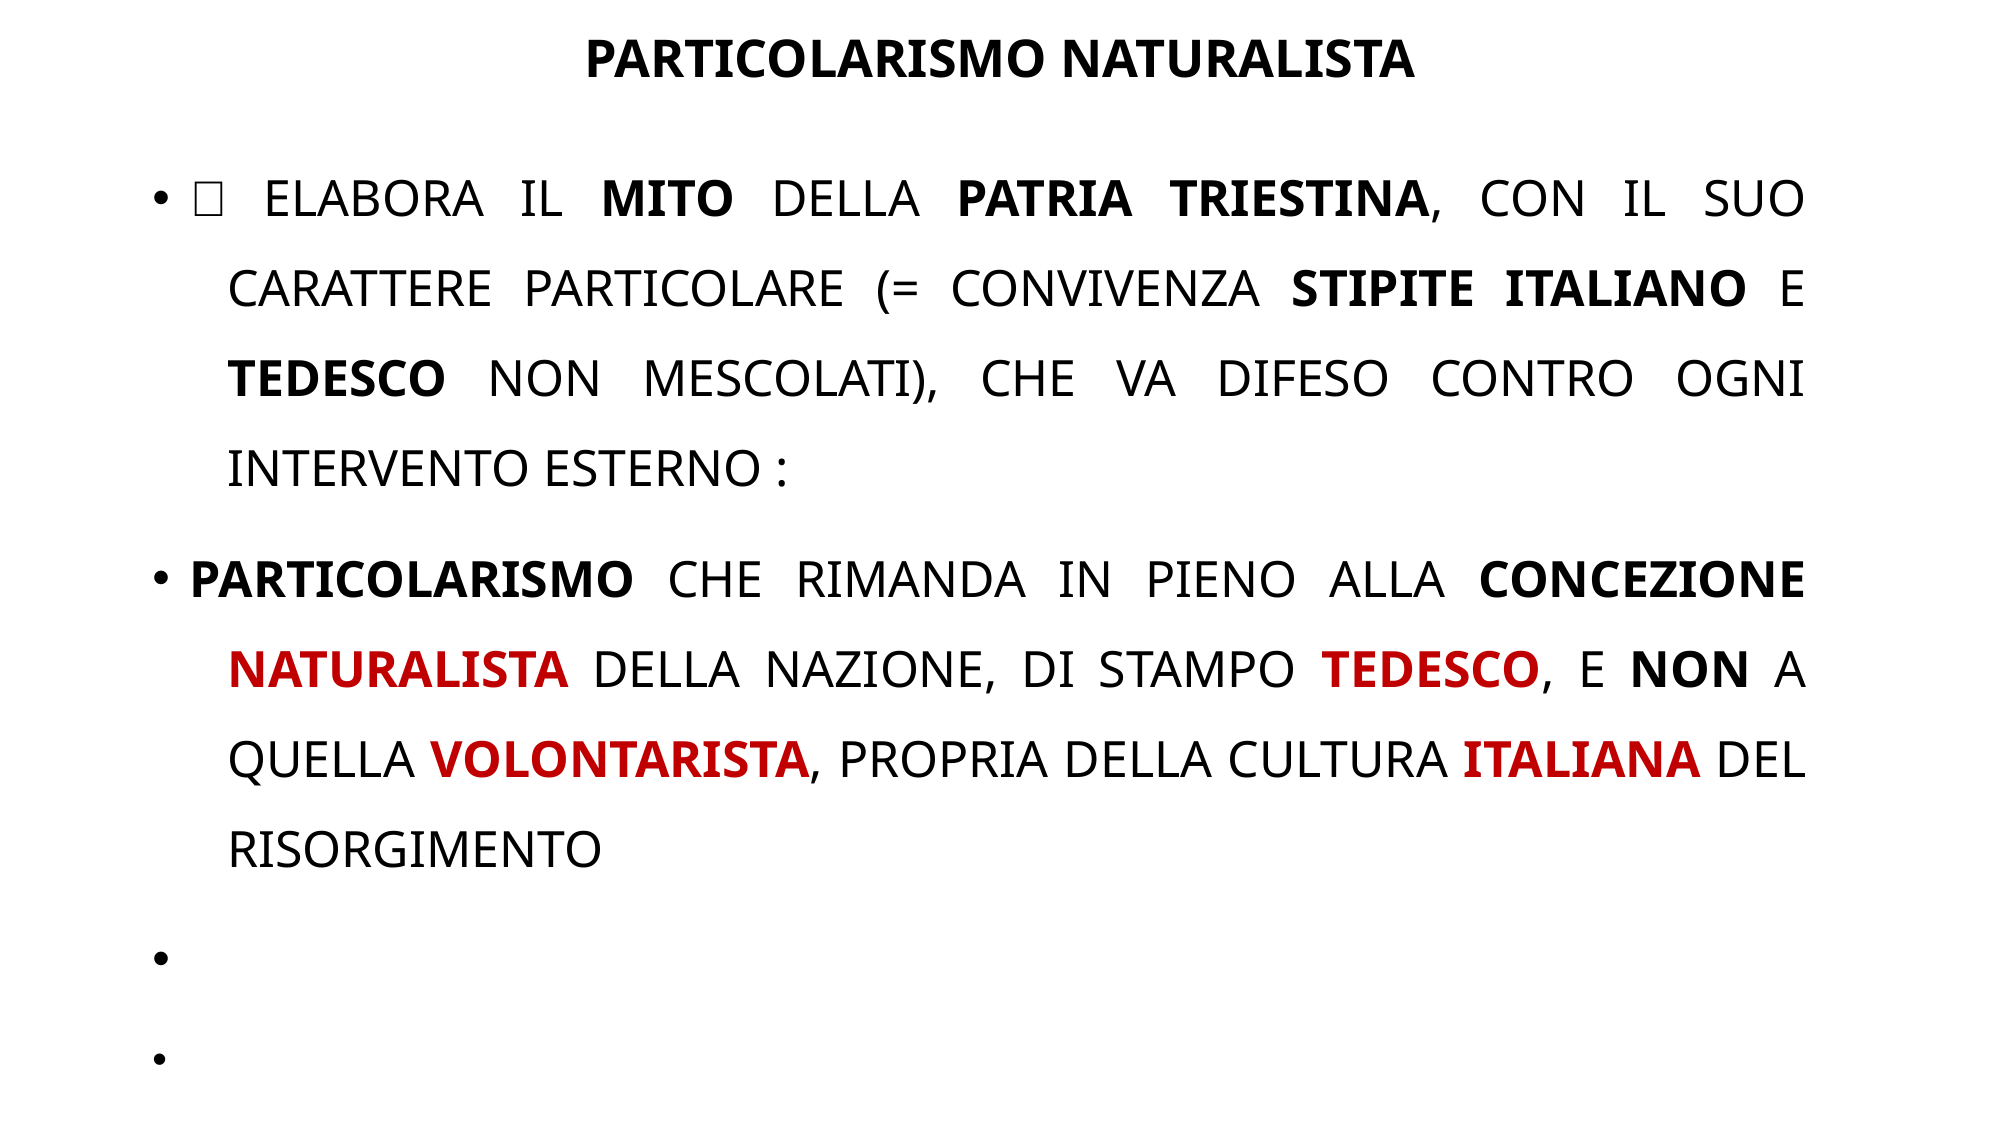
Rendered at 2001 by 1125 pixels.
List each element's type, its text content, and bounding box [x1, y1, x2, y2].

title PARTICOLARISMO NATURALISTA [137, 23, 1863, 98]
list  ELABORA IL MITO DELLA PATRIA TRIESTINA, CON IL SUO CARATTERE PARTICOLARE (= CONVIVENZA STIPITE ITALIANO E TEDESCO NON MESCOLATI), CHE VA DIFESO CONTRO OGNI INTERVENTO ESTERNO : PARTICOLARISMO CHE RIMANDA IN PIENO ALLA CONCEZIONE NATURALISTA DELLA NAZIONE, DI STAMPO TEDESCO, E NON A QUELLA VOLONTARISTA, PROPRIA DELLA CULTURA ITALIANA DEL RISORGIMENTO [137, 129, 1863, 1102]
